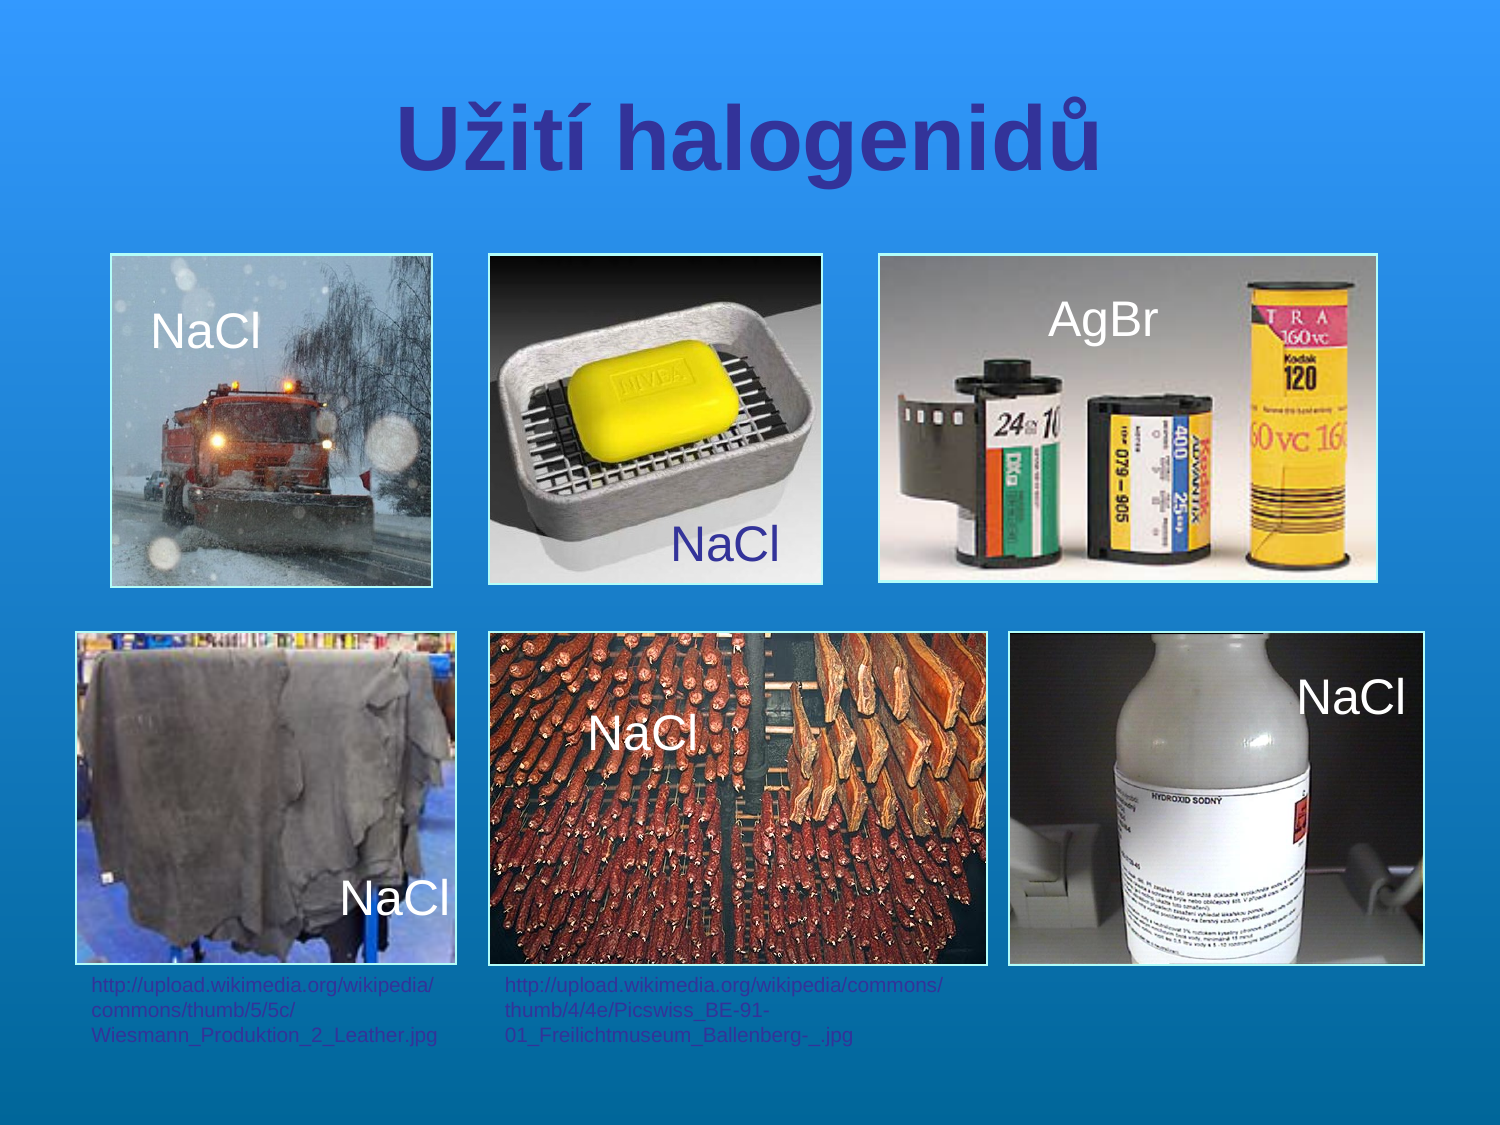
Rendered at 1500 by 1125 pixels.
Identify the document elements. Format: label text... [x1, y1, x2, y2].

text_box NaCl [655, 503, 813, 579]
text_box NaCl [324, 857, 470, 934]
text_box NaCl [135, 290, 293, 367]
text_box http://upload.wikimedia.org/wikipedia/commons/thumb/5/5c/Wiesmann_Produktion_2_Leather.jpg [76, 964, 467, 1055]
picture [1009, 633, 1424, 964]
title Užití halogenidů [75, 45, 1426, 233]
text_box NaCl [1281, 656, 1424, 733]
text_box [490, 633, 987, 964]
picture [879, 255, 1377, 581]
text_box [76, 633, 455, 964]
text_box [112, 255, 431, 587]
text_box [490, 255, 821, 583]
text_box http://upload.wikimedia.org/wikipedia/commons/thumb/4/4e/Picswiss_BE-91-01_Freilichtmuseum_Ballenberg-_.jpg [490, 964, 987, 1055]
text_box NaCl [572, 692, 754, 768]
text_box AgBr [1033, 278, 1197, 355]
